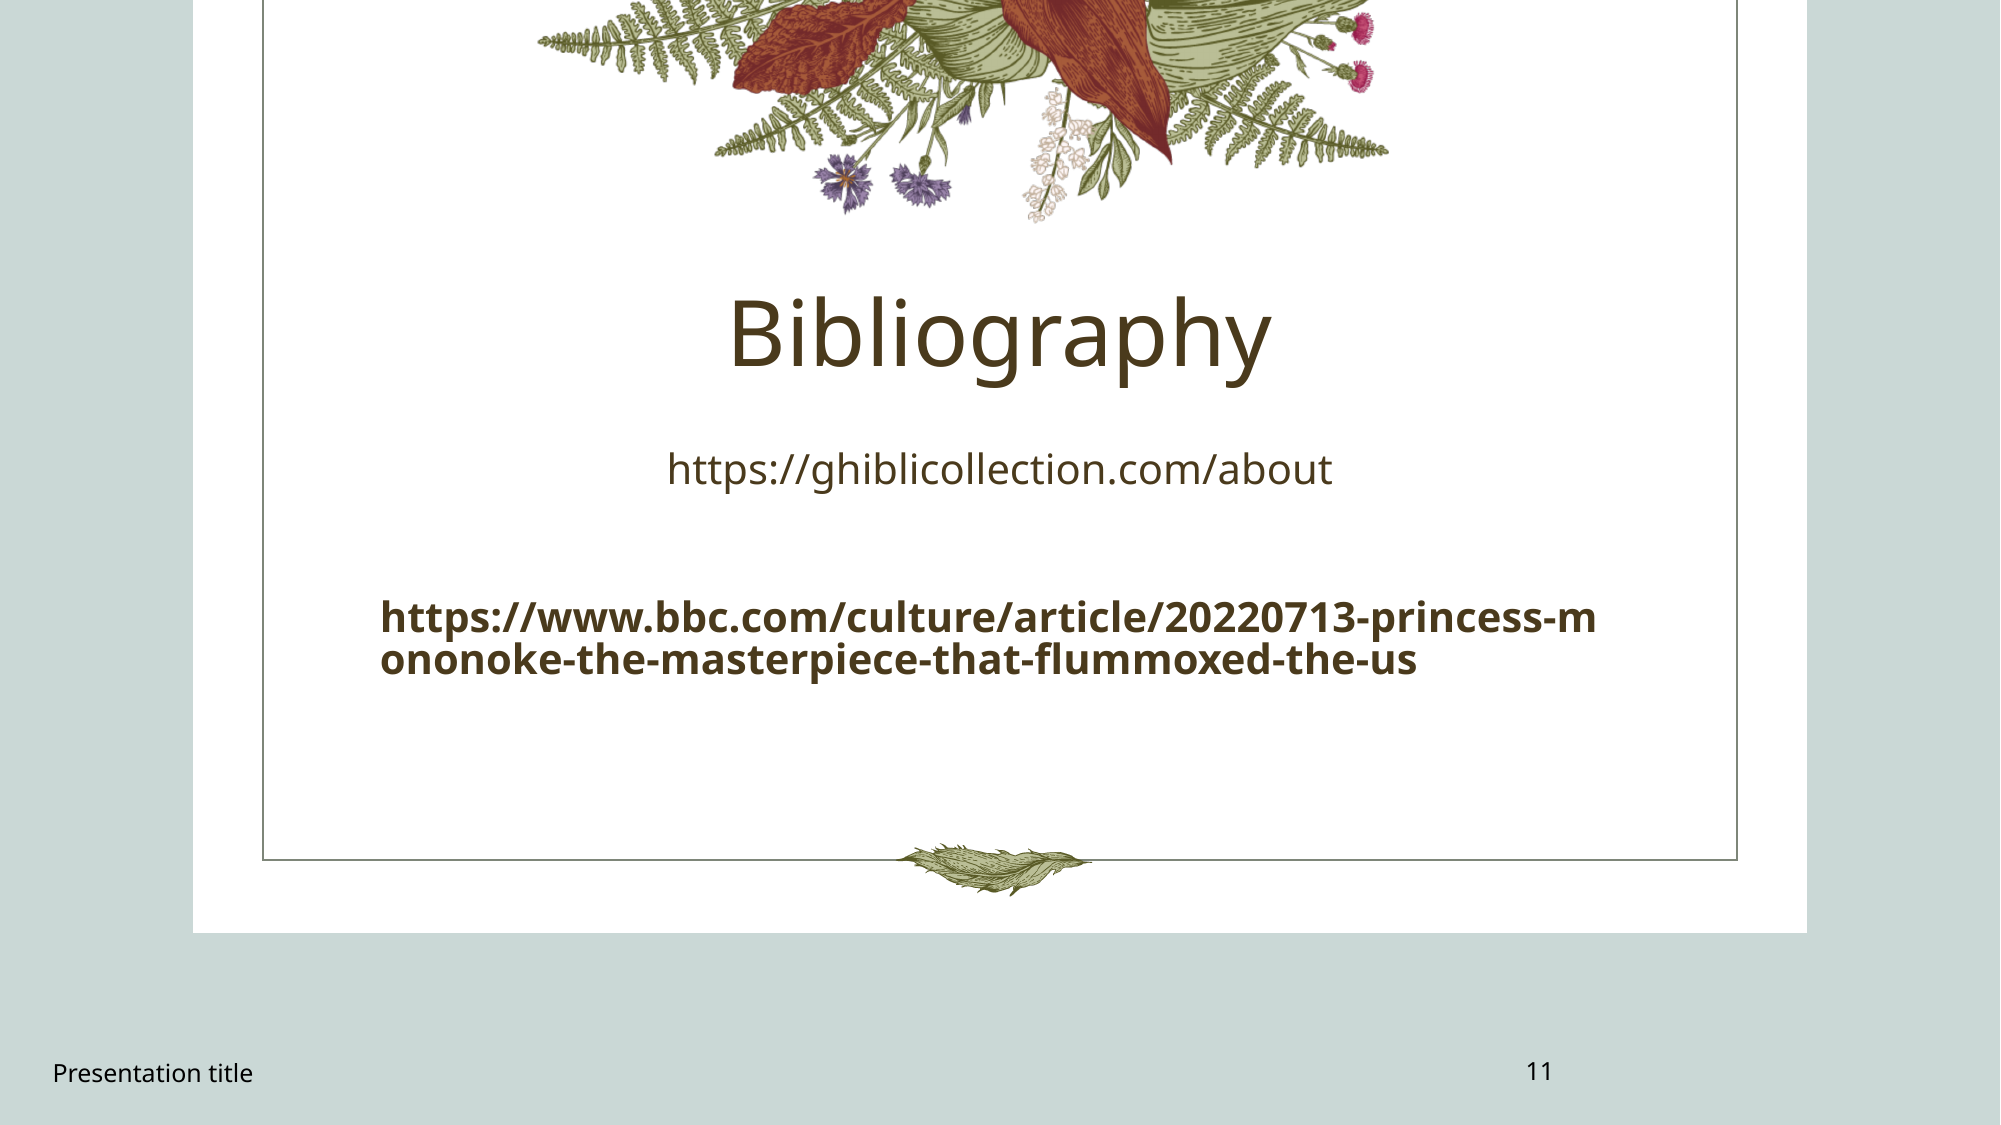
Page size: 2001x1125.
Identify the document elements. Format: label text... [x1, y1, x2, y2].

list https://ghiblicollection.com/about https://www.bbc.com/culture/article/20220713-princess-mononoke-the-masterpiece-that-flummoxed-the-us [364, 435, 1636, 878]
text_box Presentation title [37, 1042, 713, 1103]
text_box [1510, 1042, 1961, 1103]
title Bibliography [286, 228, 1714, 446]
